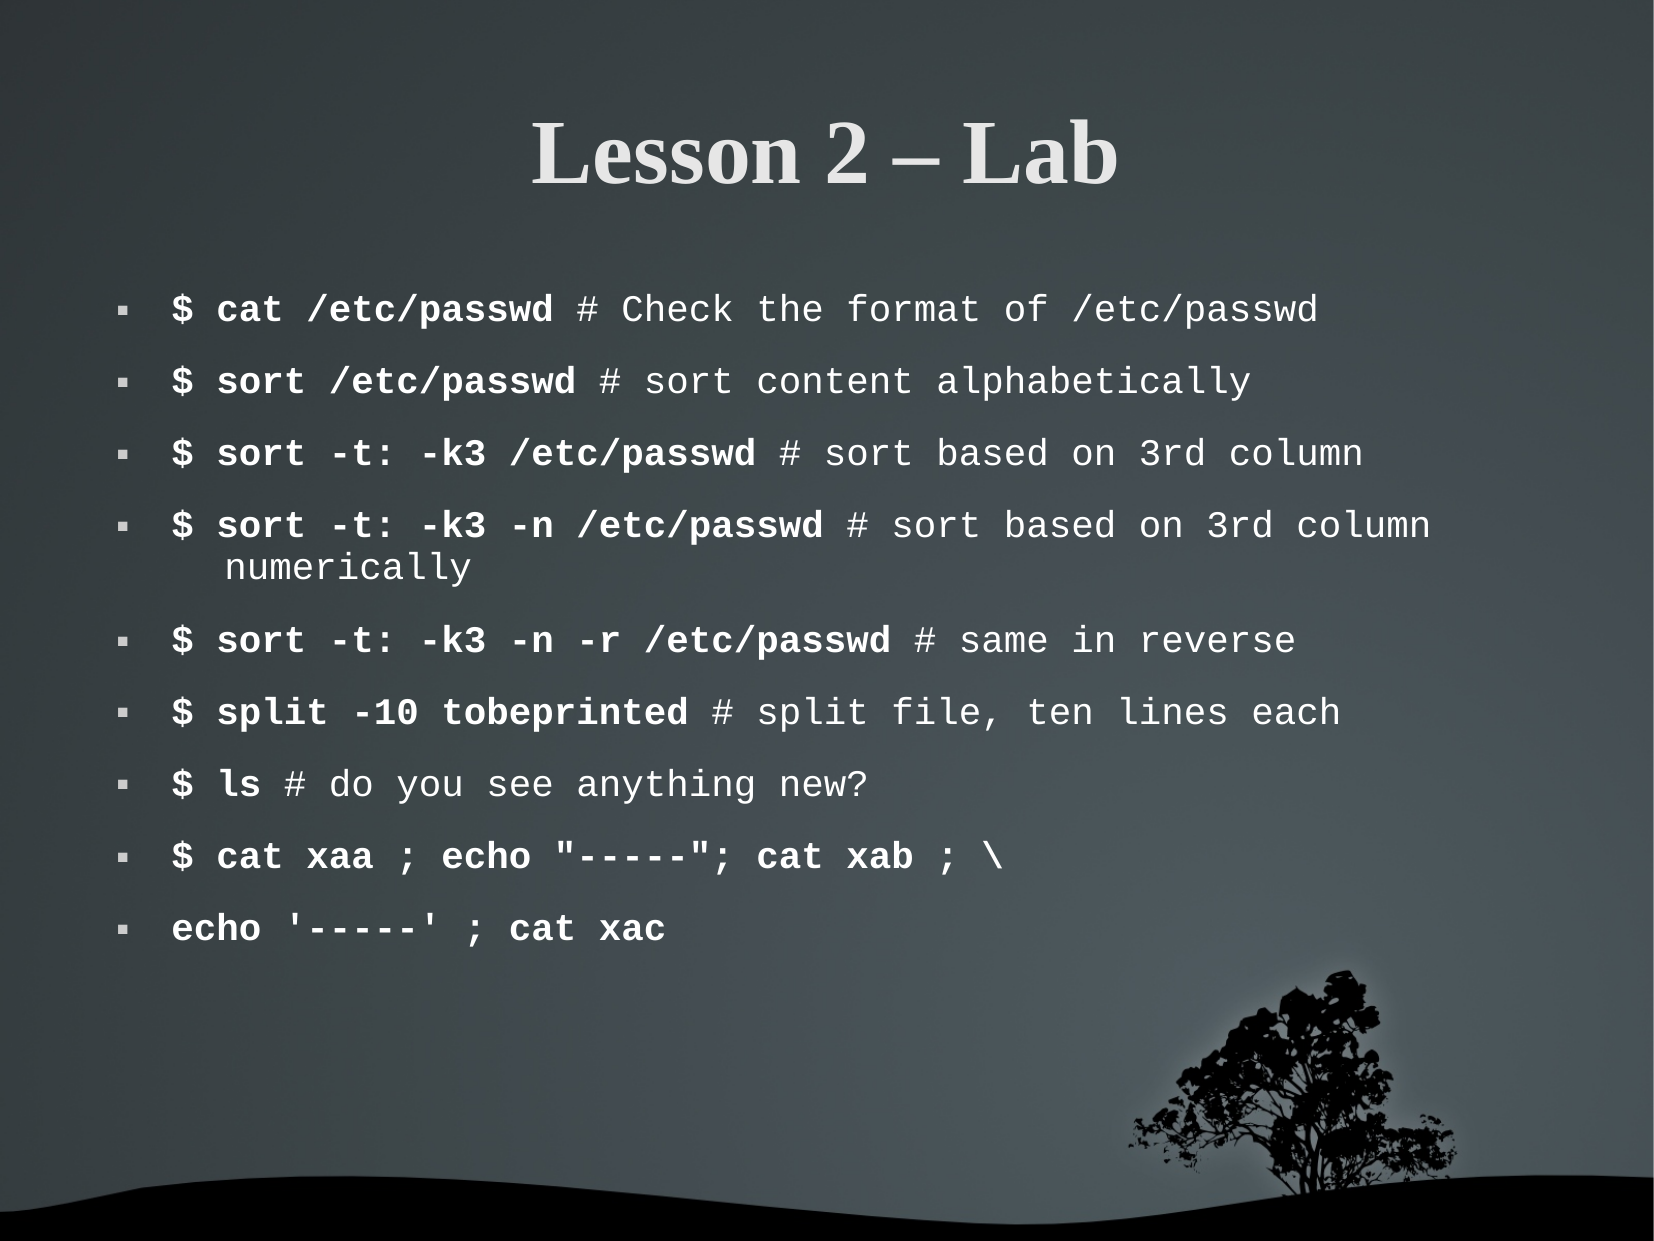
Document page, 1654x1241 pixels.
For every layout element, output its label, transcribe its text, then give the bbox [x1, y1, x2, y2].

list $ cat /etc/passwd # Check the format of /etc/passwd $ sort /etc/passwd # sort content alphabetically $ sort -t: -k3 /etc/passwd # sort based on 3rd column $ sort -t: -k3 -n /etc/passwd # sort based on 3rd column numerically $ sort -t: -k3 -n -r /etc/passwd # same in reverse $ split -10 tobeprinted # split file, ten lines each $ ls # do you see anything new? $ cat xaa ; echo "-----"; cat xab ; \ echo '-----' ; cat xac [82, 290, 1571, 1109]
picture [0, 0, 1654, 1241]
title Lesson 2 – Lab [82, 49, 1571, 257]
